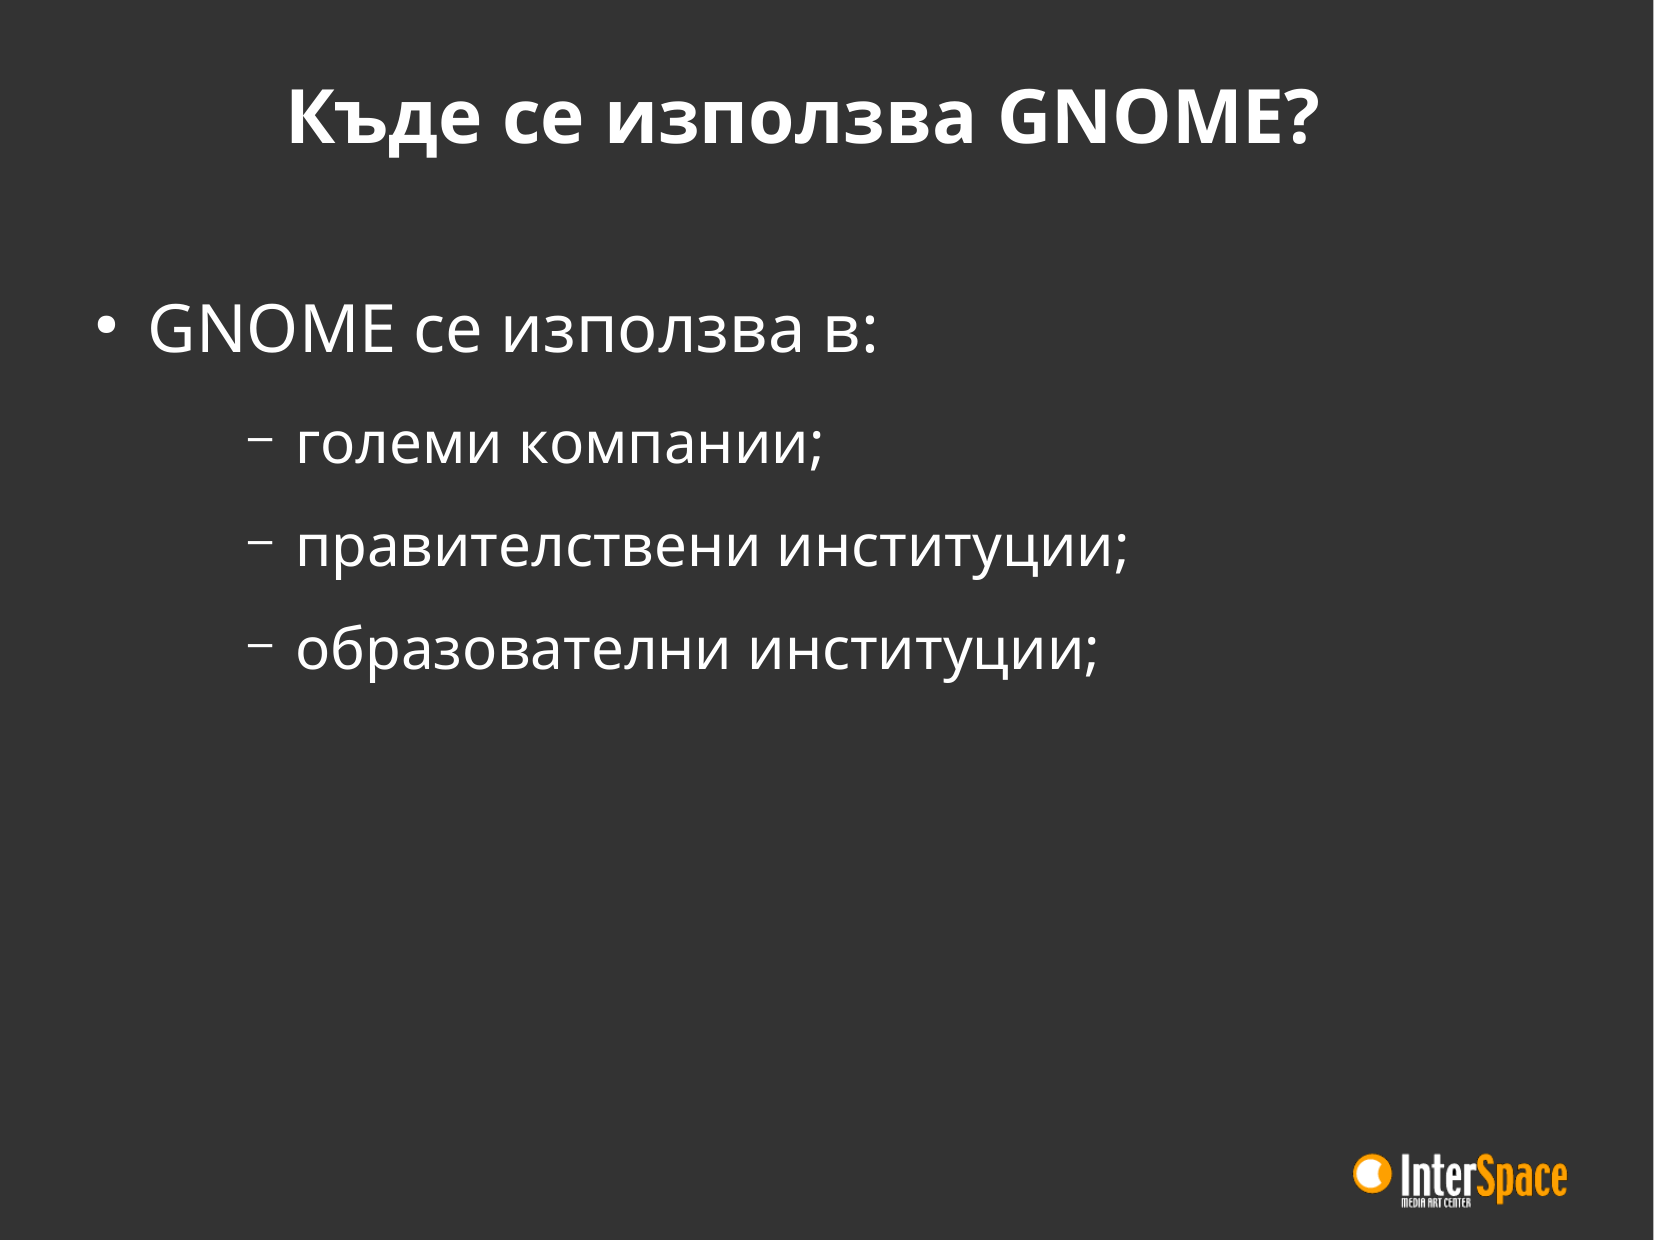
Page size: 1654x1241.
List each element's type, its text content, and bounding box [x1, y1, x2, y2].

title Къде се използва GNOME? [0, 72, 1654, 157]
list GNOME се използва в: големи компании; правителствени институции; образователни институции; [59, 280, 1577, 1241]
